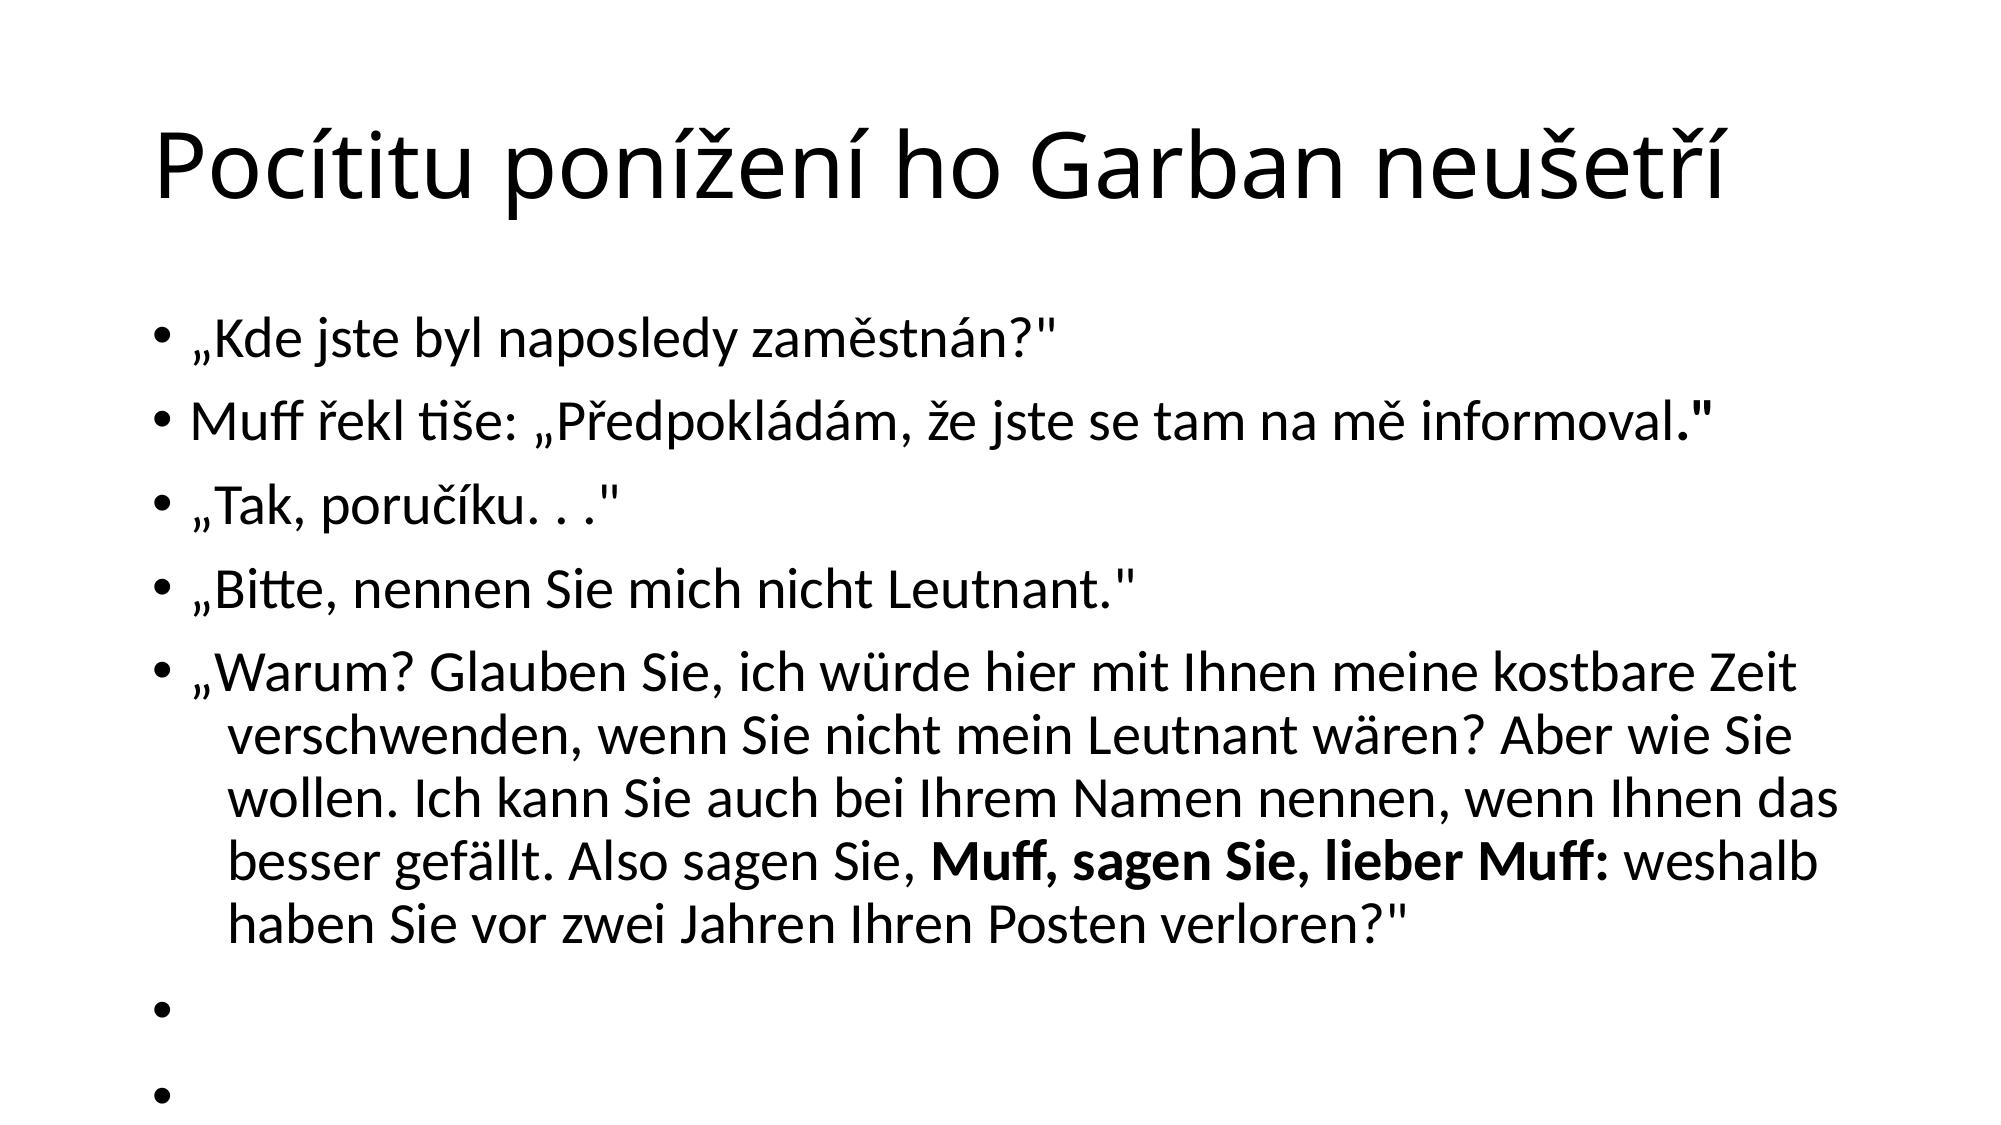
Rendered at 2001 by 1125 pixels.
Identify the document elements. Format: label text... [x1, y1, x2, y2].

list „Kde jste byl naposledy zaměstnán?" Muff řekl tiše: „Předpokládám, že jste se tam na mě informoval." „Tak, poručíku. . ." „Bitte, nennen Sie mich nicht Leutnant." „Warum? Glauben Sie, ich würde hier mit Ihnen meine kostbare Zeit verschwenden, wenn Sie nicht mein Leutnant wären? Aber wie Sie wollen. Ich kann Sie auch bei Ihrem Namen nennen, wenn Ihnen das besser gefällt. Also sagen Sie, Muff, sagen Sie, lieber Muff: weshalb haben Sie vor zwei Jahren Ihren Posten verloren?" [137, 299, 1863, 1014]
title Pocítitu ponížení ho Garban neušetří [137, 59, 1863, 278]
